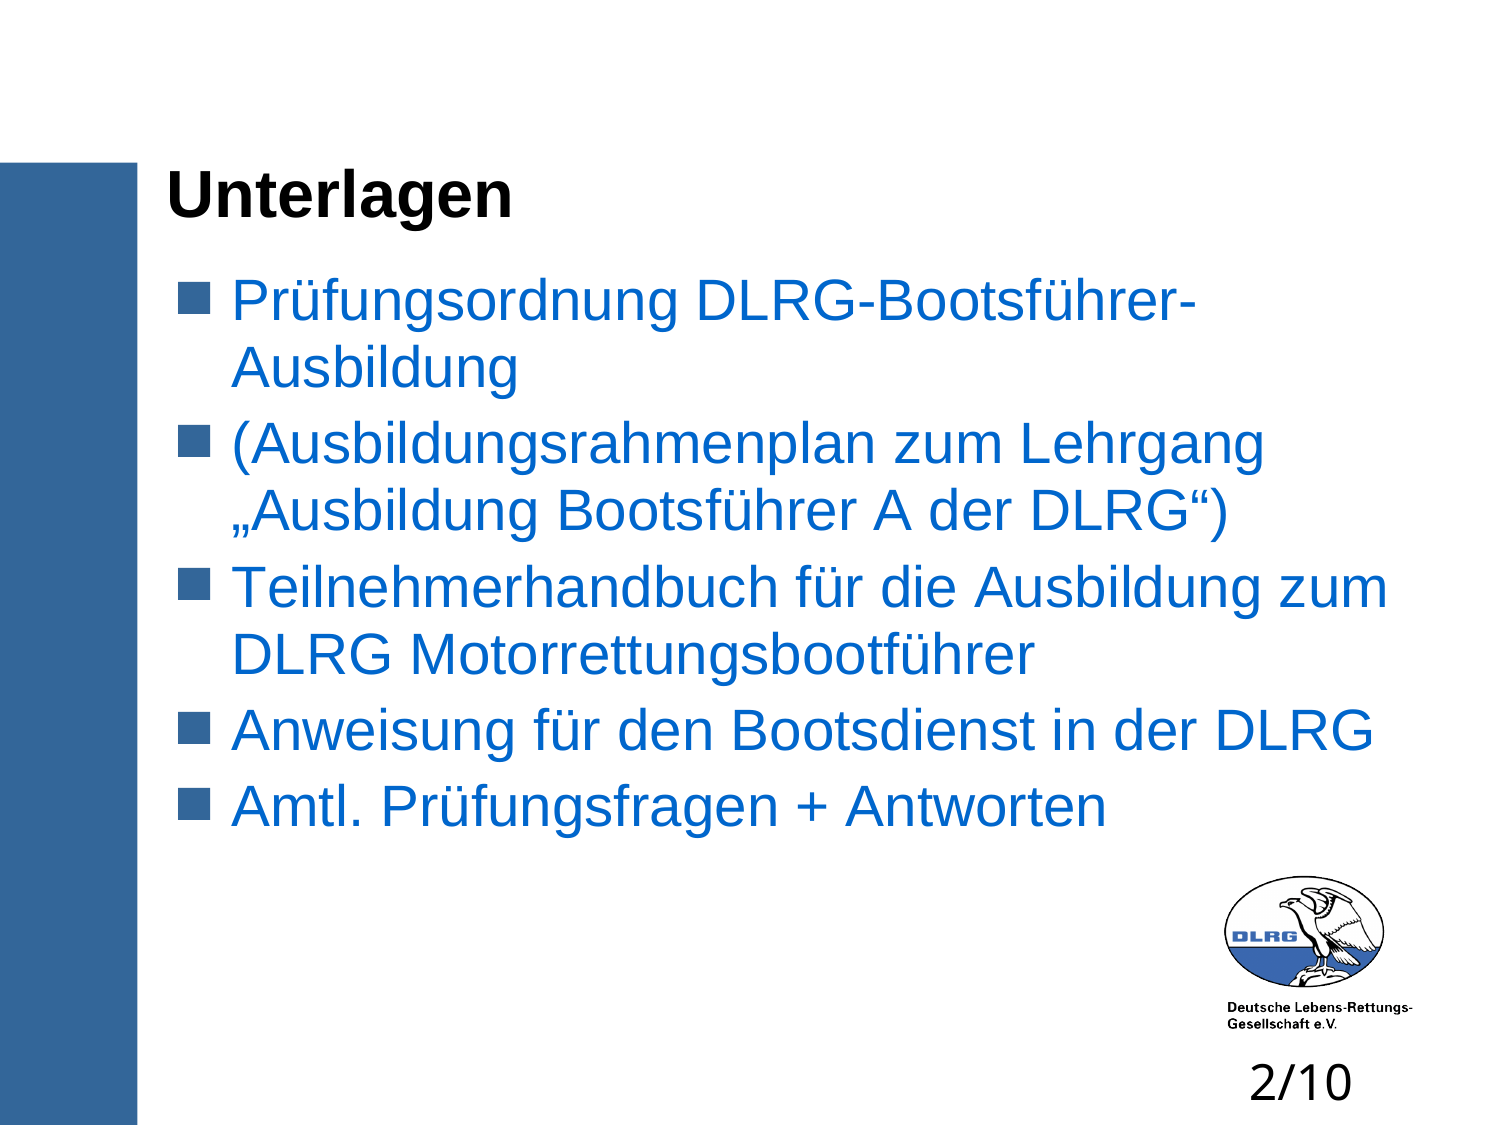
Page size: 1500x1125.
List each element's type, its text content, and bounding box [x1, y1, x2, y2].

text_box <Nummer>/10 [1234, 1055, 1500, 1125]
text_box [680, 588, 710, 659]
title Unterlagen [166, 103, 1440, 288]
picture [1224, 874, 1413, 1030]
list Prüfungsordnung DLRG-Bootsführer-Ausbildung (Ausbildungsrahmenplan zum Lehrgang „Ausbildung Bootsführer A der DLRG“) Teilnehmerhandbuch für die Ausbildung zum DLRG Motorrettungsbootführer Anweisung für den Bootsdienst in der DLRG Amtl. Prüfungsfragen + Antworten [177, 265, 1412, 1027]
